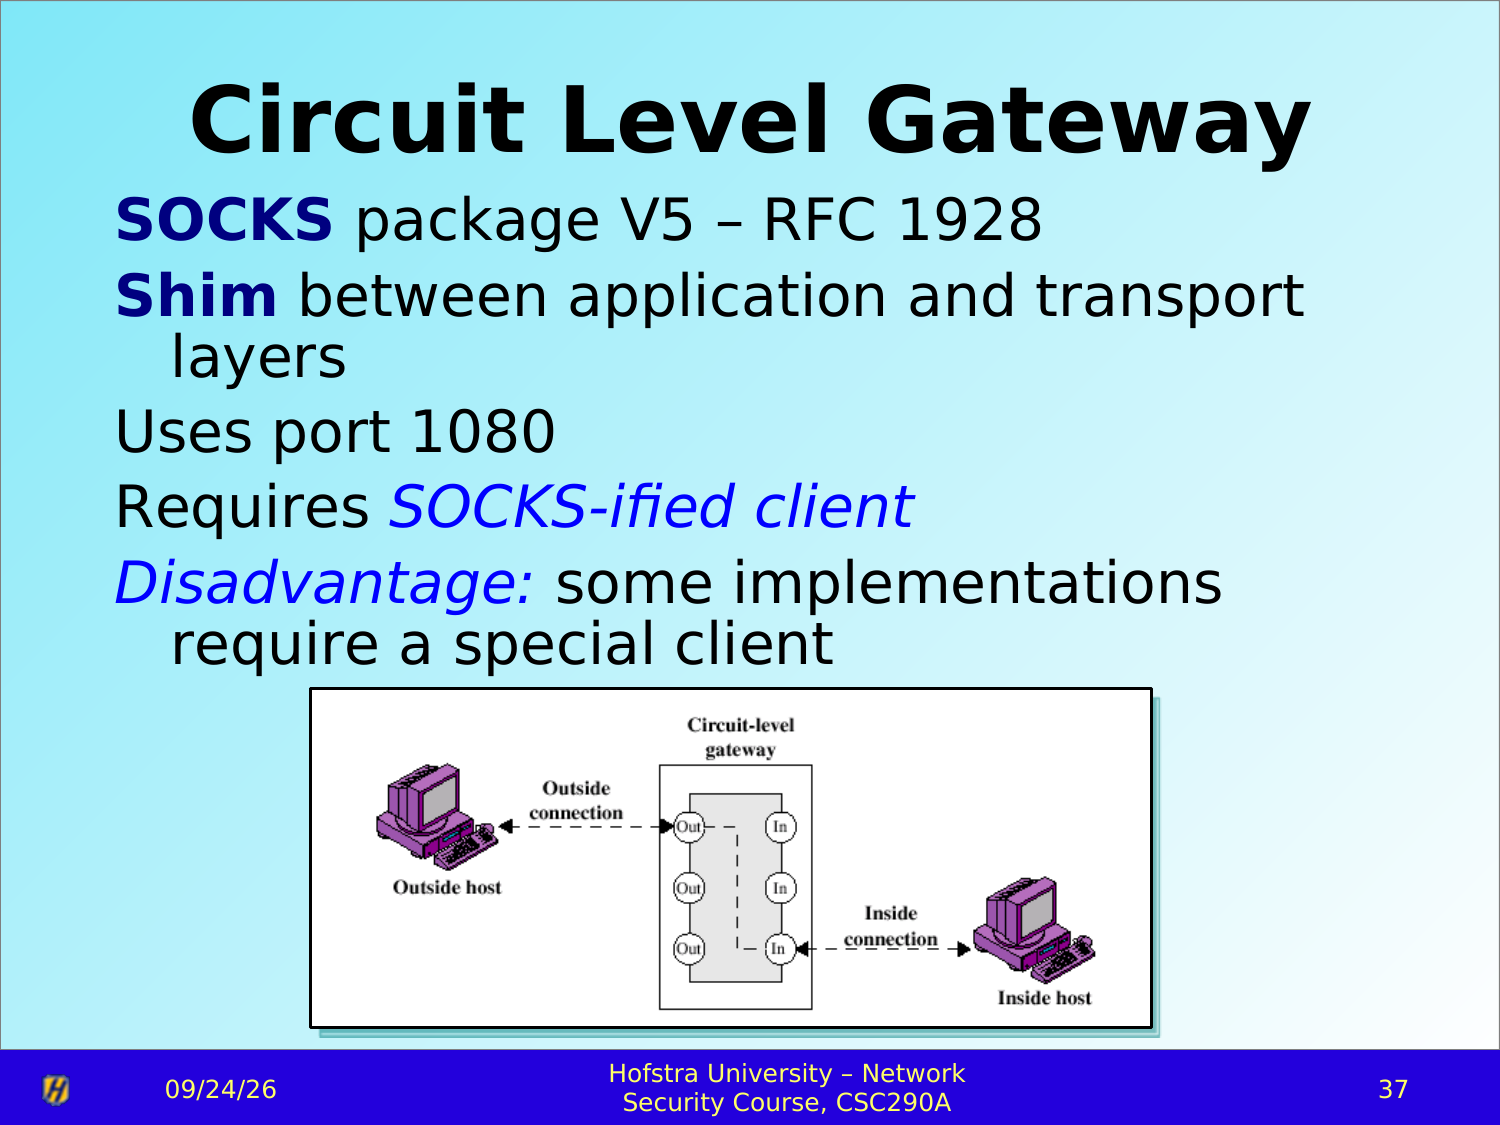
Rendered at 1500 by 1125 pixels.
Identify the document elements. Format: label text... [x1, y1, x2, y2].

list SOCKS package V5 – RFC 1928 Shim between application and transport layers Uses port 1080 Requires SOCKS-ified client Disadvantage: some implementations require a special client [99, 184, 1375, 708]
picture [37, 1072, 76, 1110]
picture [312, 690, 1150, 1026]
title Circuit Level Gateway [112, 55, 1391, 182]
